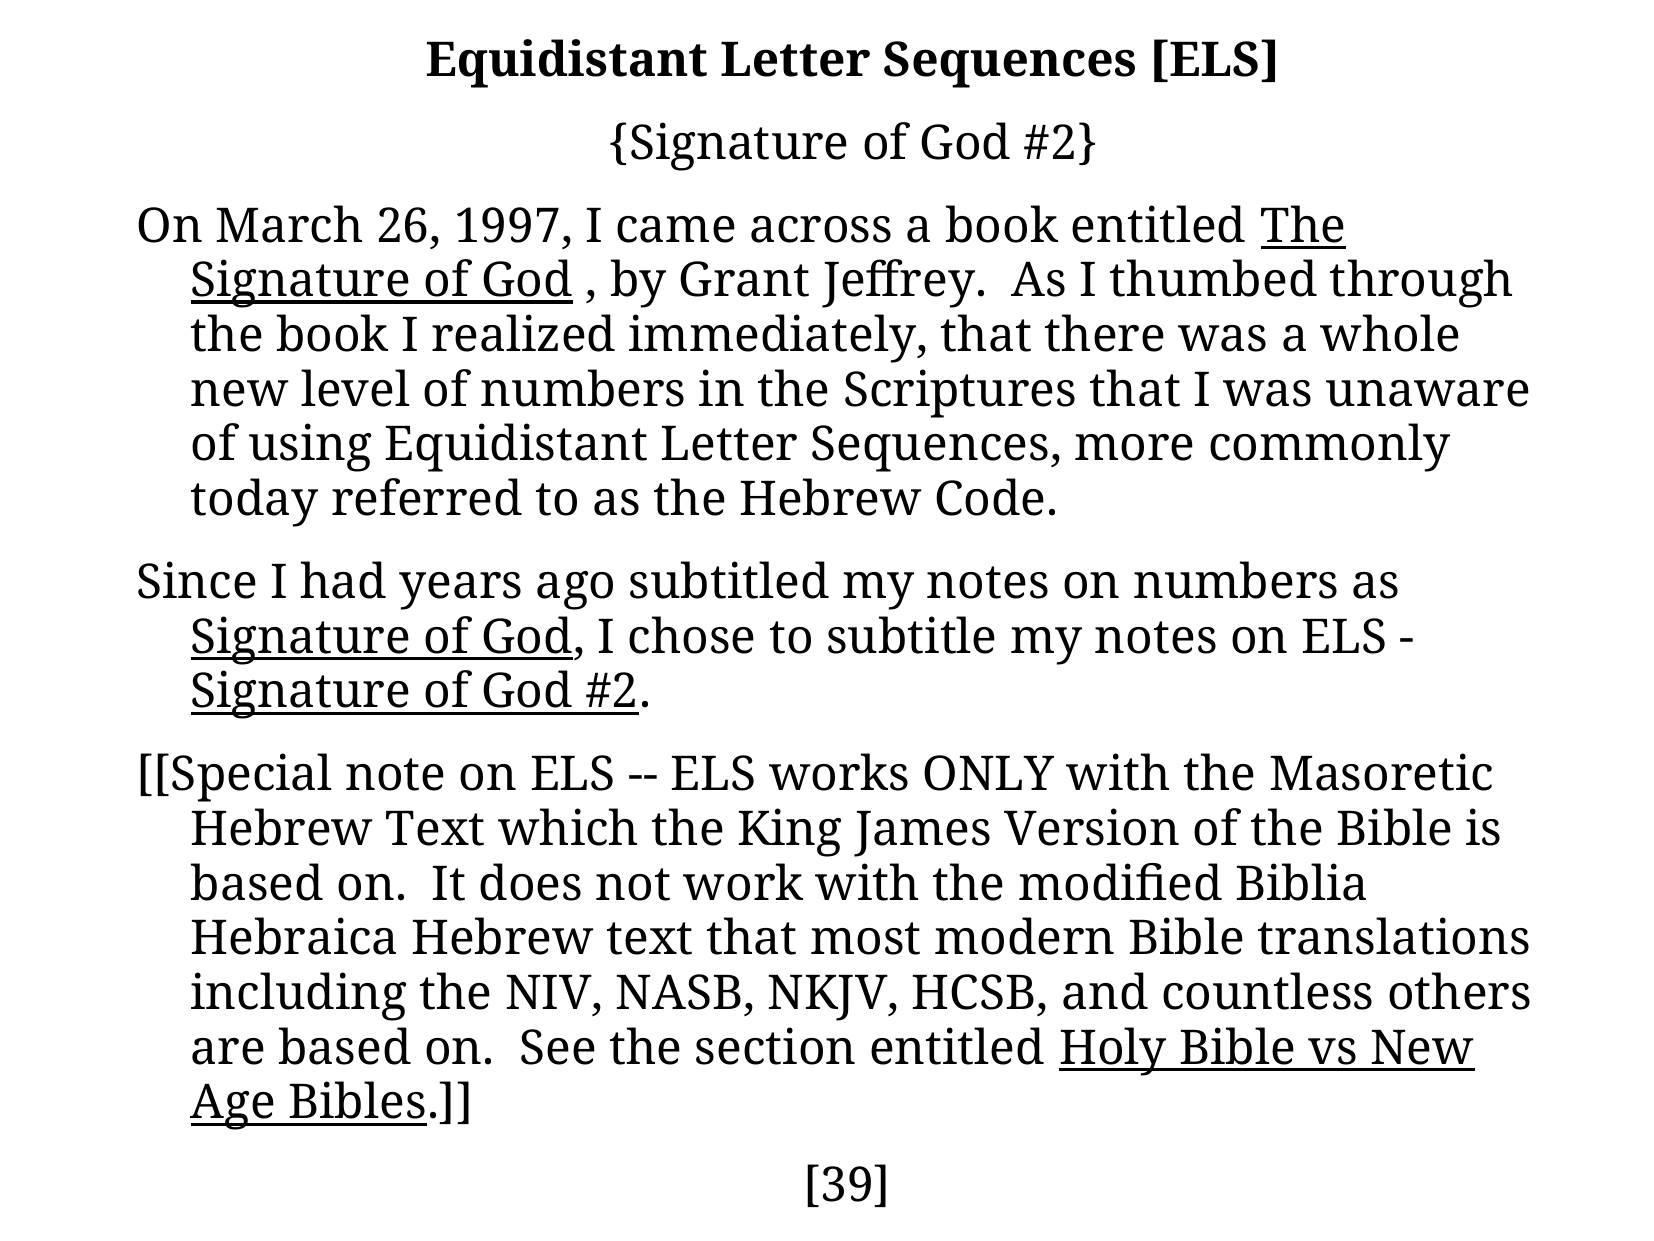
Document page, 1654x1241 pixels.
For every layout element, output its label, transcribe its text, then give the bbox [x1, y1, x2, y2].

list Equidistant Letter Sequences [ELS] {Signature of God #2} On March 26, 1997, I came across a book entitled The Signature of God , by Grant Jeffrey. As I thumbed through the book I realized immediately, that there was a whole new level of numbers in the Scriptures that I was unaware of using Equidistant Letter Sequences, more commonly today referred to as the Hebrew Code. Since I had years ago subtitled my notes on numbers as Signature of God, I chose to subtitle my notes on ELS - Signature of God #2. [[Special note on ELS -- ELS works ONLY with the Masoretic Hebrew Text which the King James Version of the Bible is based on. It does not work with the modified Biblia Hebraica Hebrew text that most modern Bible translations including the NIV, NASB, NKJV, HCSB, and countless others are based on. See the section entitled Holy Bible vs New Age Bibles.]] [39] [82, 29, 1571, 1215]
